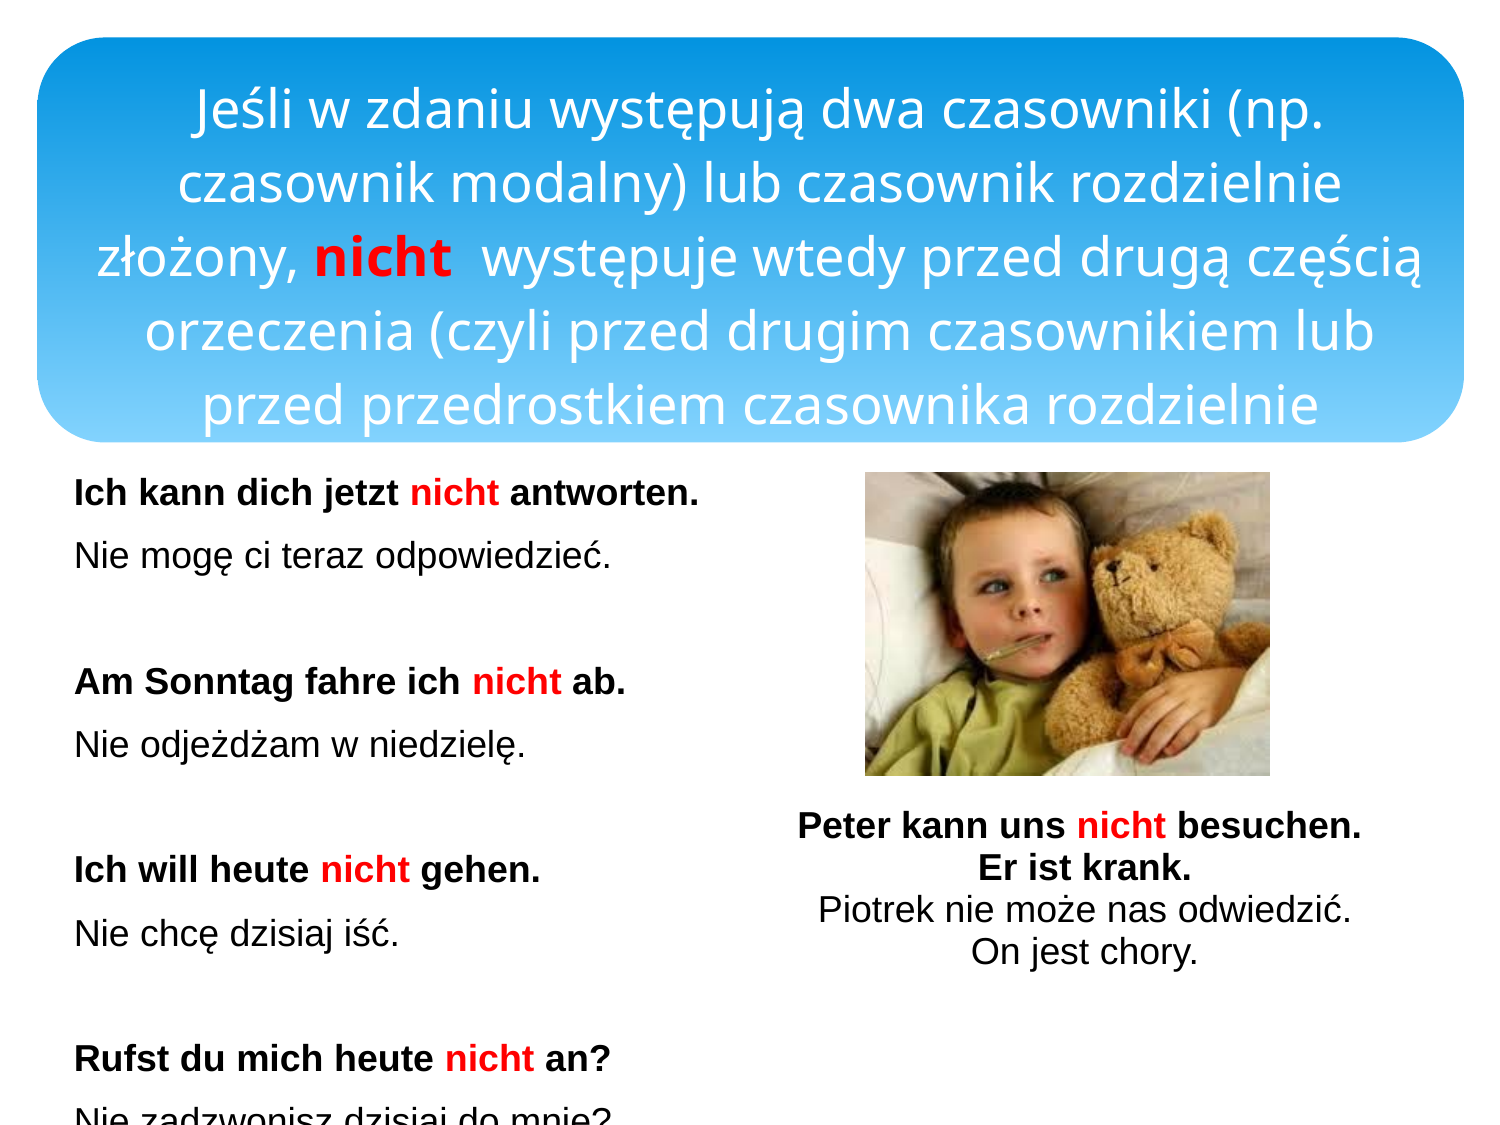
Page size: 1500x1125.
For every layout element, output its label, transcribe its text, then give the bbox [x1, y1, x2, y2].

title Jeśli w zdaniu występują dwa czasowniki (np. czasownik modalny) lub czasownik rozdzielnie złożony, nicht występuje wtedy przed drugą częścią orzeczenia (czyli przed drugim czasownikiem lub przed przedrostkiem czasownika rozdzielnie złożonego). [75, 55, 1447, 414]
text_box Ich kann dich jetzt nicht antworten. Nie mogę ci teraz odpowiedzieć. Am Sonntag fahre ich nicht ab. Nie odjeżdżam w niedzielę. Ich will heute nicht gehen. Nie chcę dzisiaj iść. Rufst du mich heute nicht an? Nie zadzwonisz dzisiaj do mnie? [59, 442, 716, 1125]
text_box Peter kann uns nicht besuchen. Er ist krank. Piotrek nie może nas odwiedzić. On jest chory. [782, 797, 1388, 983]
picture [865, 472, 1270, 776]
